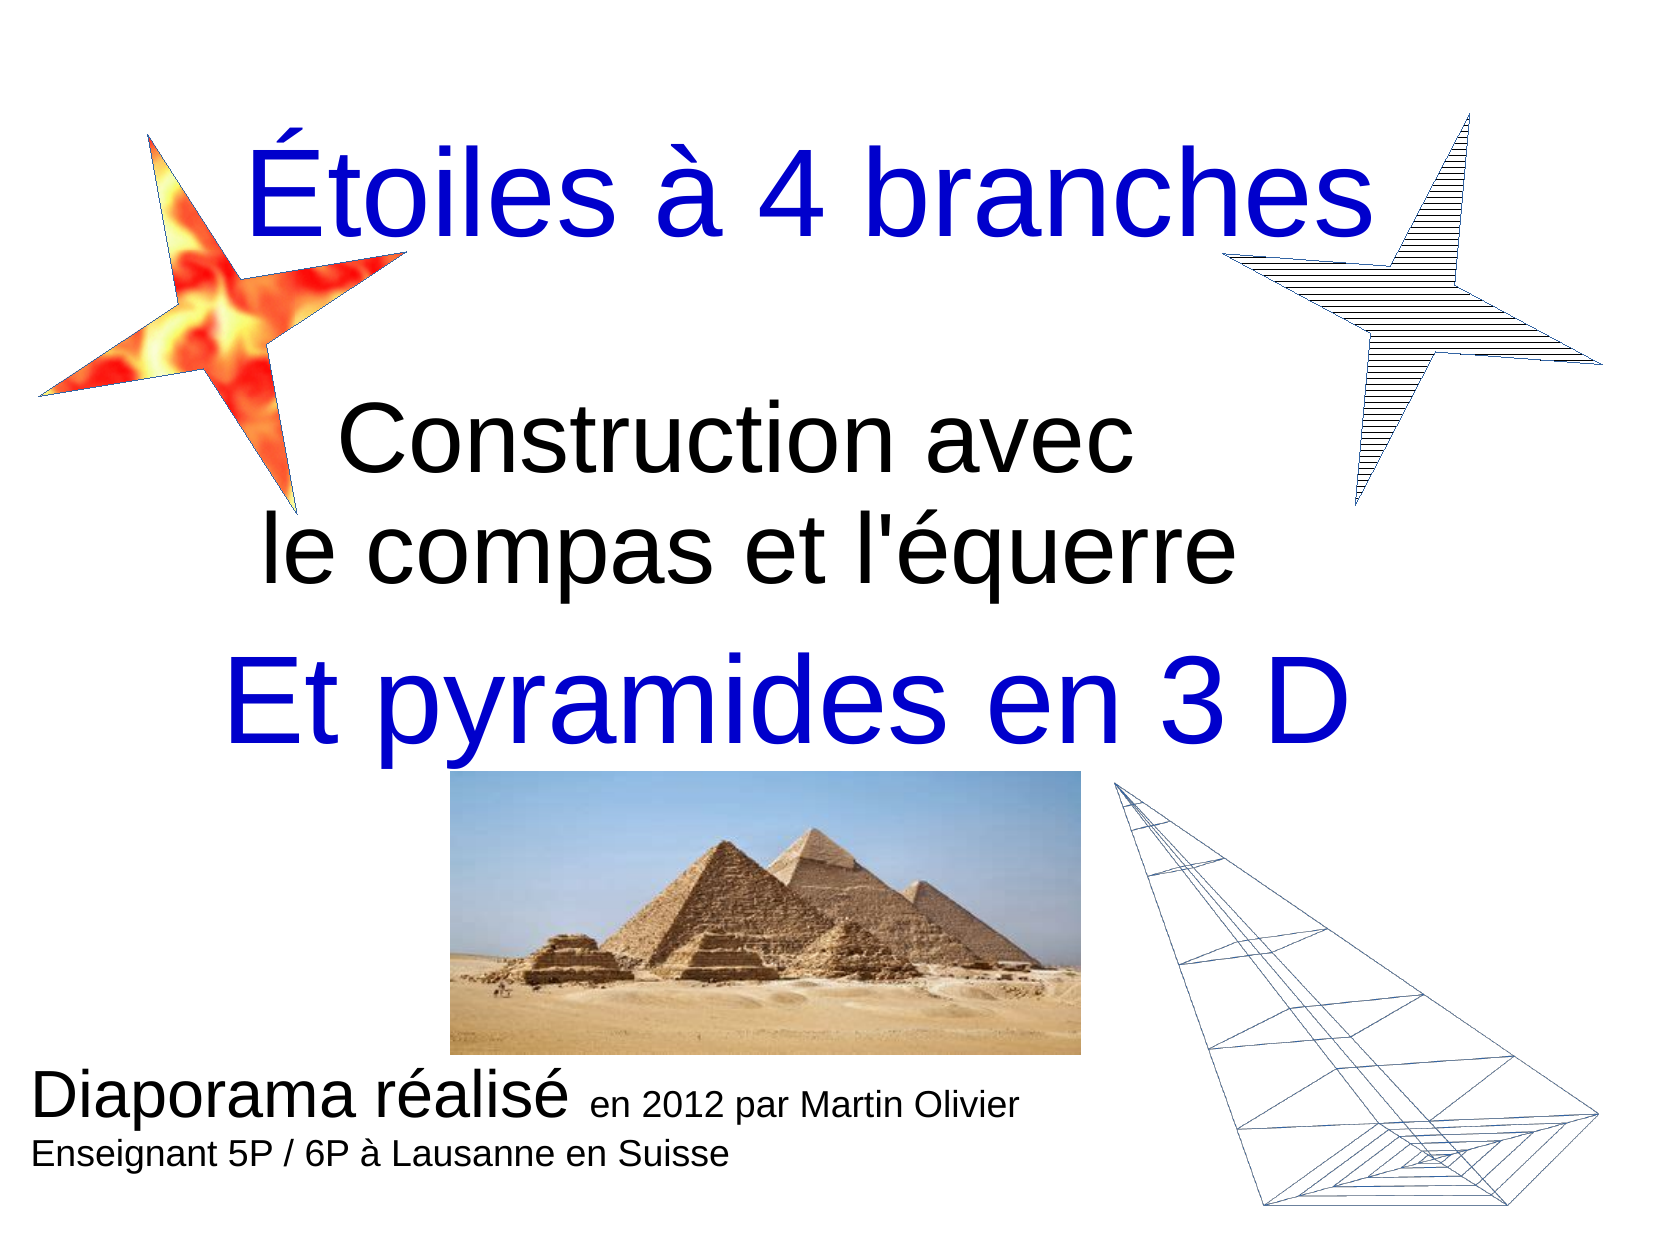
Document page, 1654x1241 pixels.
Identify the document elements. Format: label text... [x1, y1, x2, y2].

text_box Diaporama réalisé en 2012 par Martin Olivier Enseignant 5P / 6P à Lausanne en Suisse [15, 1050, 1036, 1182]
text_box [1222, 113, 1603, 506]
picture [450, 771, 1081, 1055]
title Étoiles à 4 branches [105, 90, 1516, 298]
title Étoiles à 4 branches [1276, 283, 1303, 298]
title Et pyramides en 3 D [135, 630, 1441, 770]
text_box [38, 134, 407, 515]
subtitle Construction avec le compas et l'équerre [225, 270, 1276, 630]
